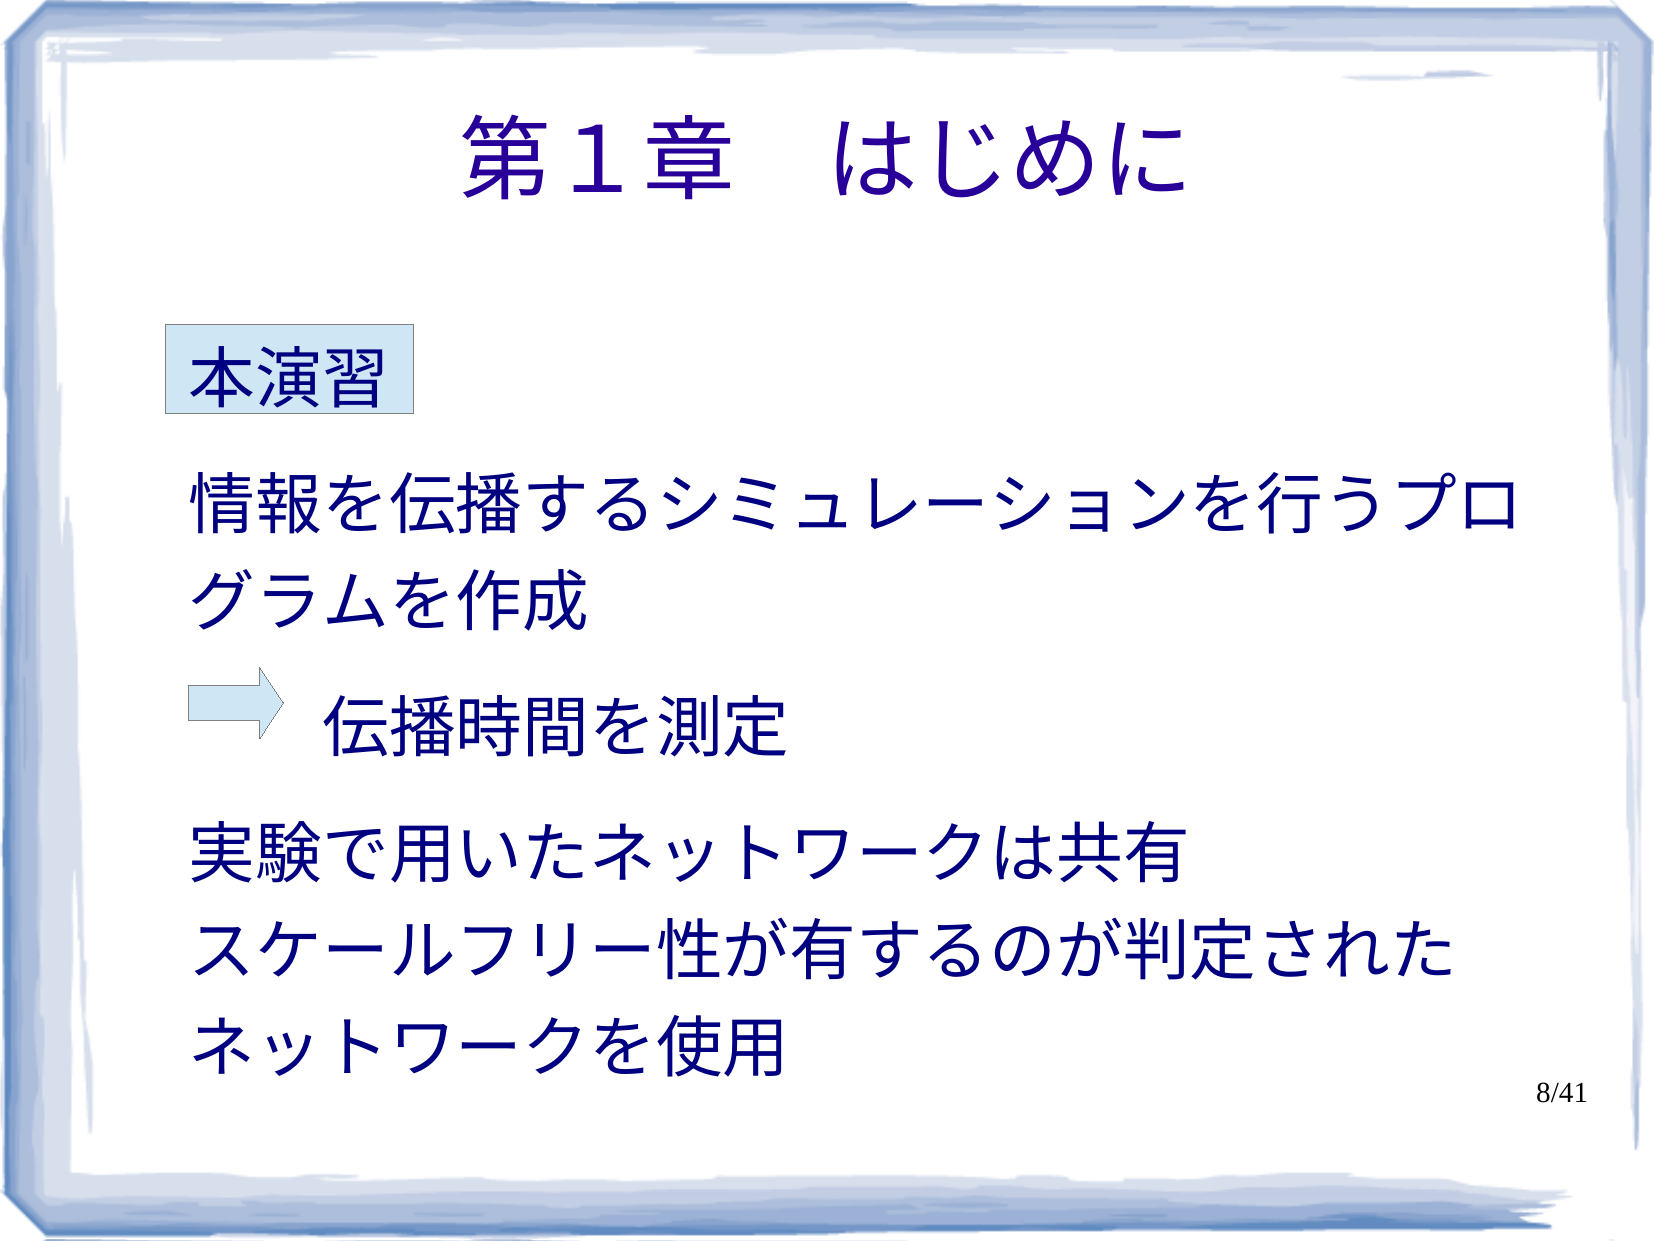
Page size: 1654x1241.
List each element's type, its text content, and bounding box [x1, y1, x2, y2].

text_box [188, 667, 284, 739]
title 第１章 はじめに [82, 49, 1571, 257]
list 本演習 情報を伝播するシミュレーションを行うプログラムを作成 伝播時間を測定 実験で用いたネットワークは共有 スケールフリー性が有するのが判定されたネットワークを使用 [118, 324, 1571, 1045]
picture [0, 0, 1654, 1241]
